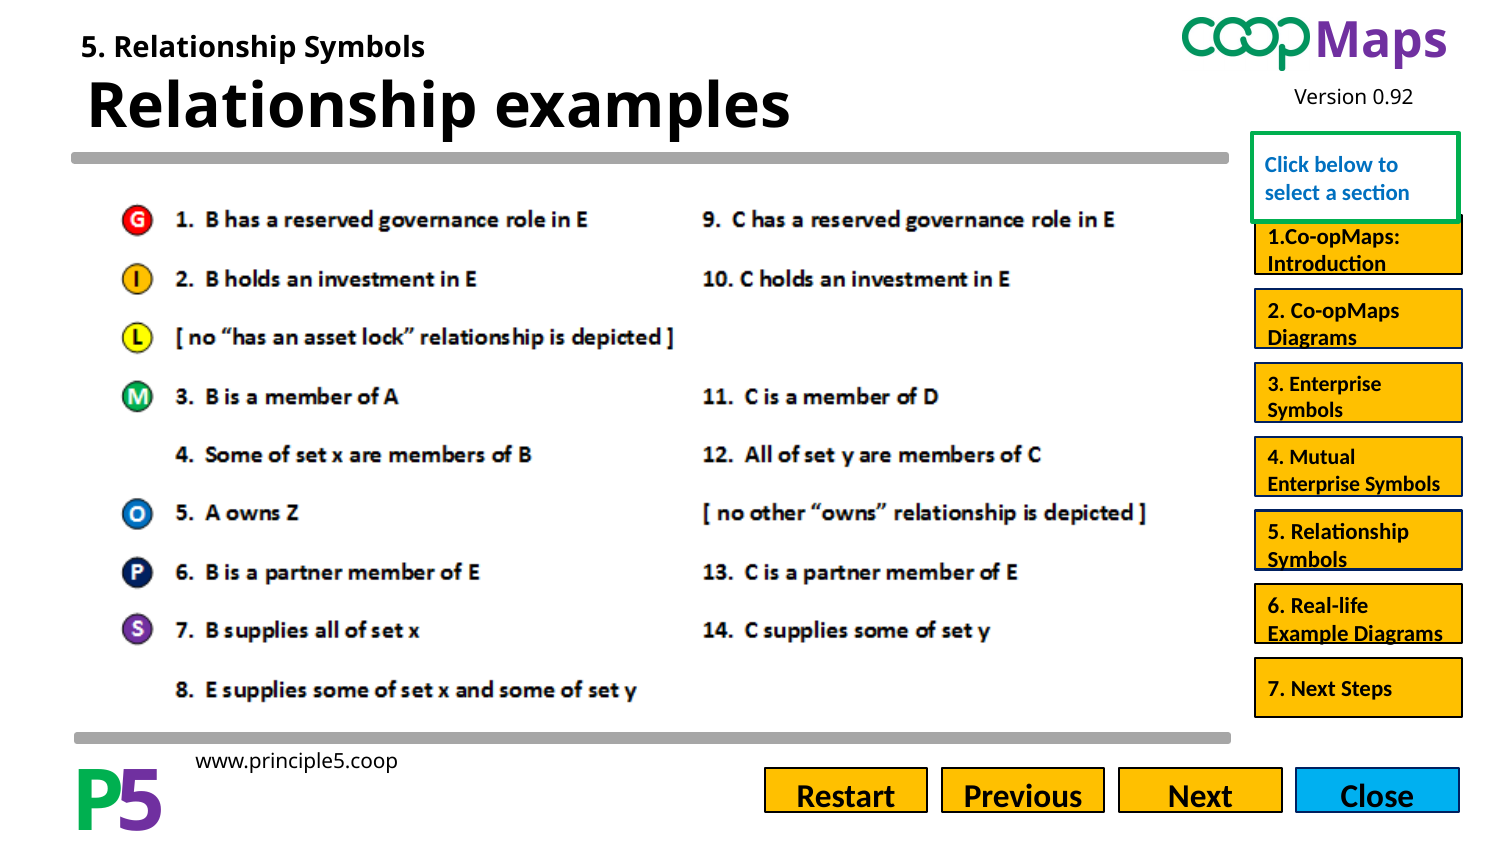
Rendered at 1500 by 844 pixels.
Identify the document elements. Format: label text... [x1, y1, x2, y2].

text_box Version 0.92 [1281, 73, 1459, 119]
text_box 4. Mutual Enterprise Symbols [1254, 436, 1462, 496]
text_box 3. Enterprise Symbols [1254, 362, 1462, 422]
picture [1181, 17, 1310, 71]
text_box www.principle5.coop [177, 744, 473, 783]
text_box 7. Next Steps [1254, 658, 1462, 718]
text_box Relationship examples [73, 59, 809, 151]
text_box Click below to select a section [1252, 132, 1459, 222]
text_box Restart [764, 767, 928, 813]
text_box 6. Real-life Example Diagrams [1254, 584, 1462, 644]
text_box Previous [942, 767, 1105, 813]
text_box Maps [1299, 0, 1460, 76]
picture [110, 196, 1164, 718]
text_box [74, 154, 1226, 161]
text_box 5 [103, 744, 199, 827]
text_box Close [1296, 767, 1459, 813]
text_box 5. Relationship Symbols [1254, 510, 1462, 570]
text_box [76, 735, 1229, 742]
text_box P [59, 738, 103, 827]
text_box Next [1119, 767, 1282, 813]
text_box 2. Co-opMaps Diagrams [1254, 289, 1462, 349]
text_box 5. Relationship Symbols [68, 22, 435, 71]
text_box 1.Co-opMaps: Introduction [1254, 215, 1462, 275]
